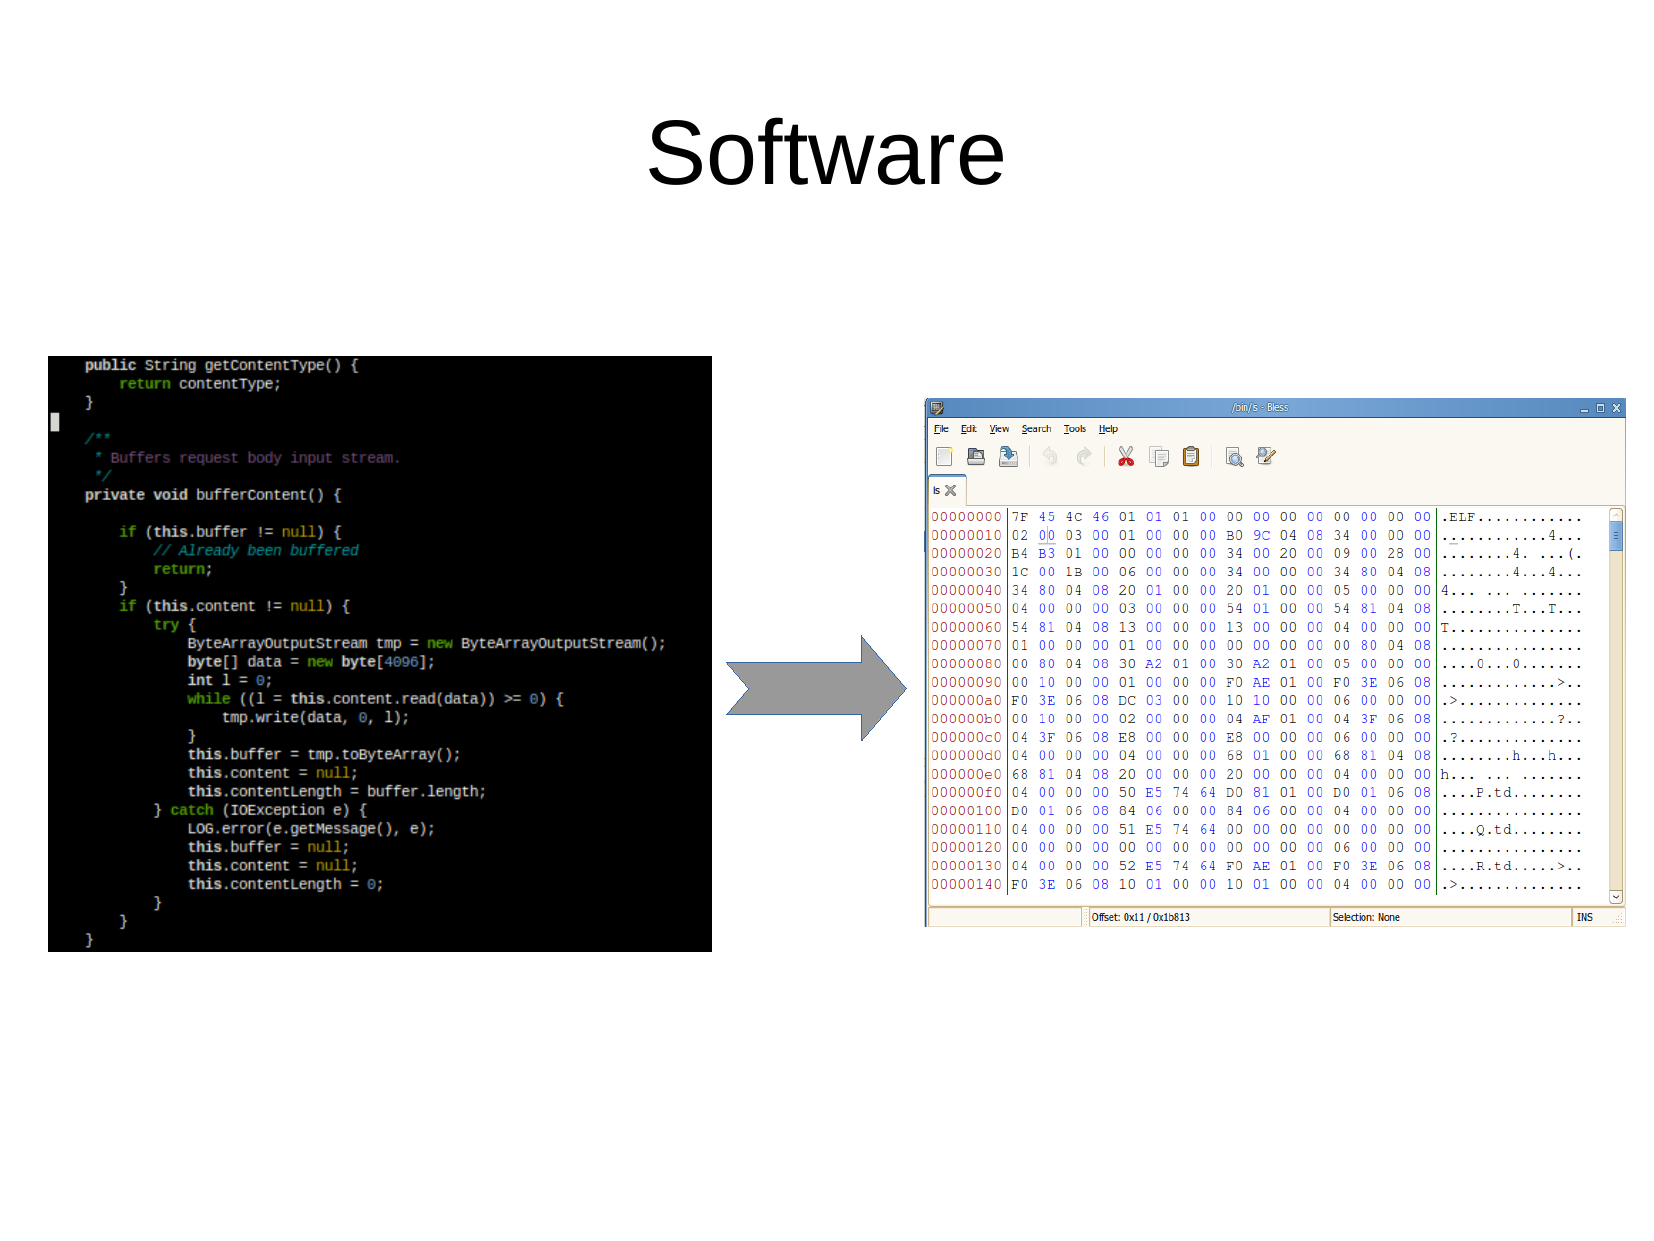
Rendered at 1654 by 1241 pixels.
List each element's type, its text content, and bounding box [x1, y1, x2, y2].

picture [48, 356, 712, 952]
title Software [82, 49, 1571, 257]
picture [924, 398, 1626, 927]
text_box [726, 635, 907, 741]
